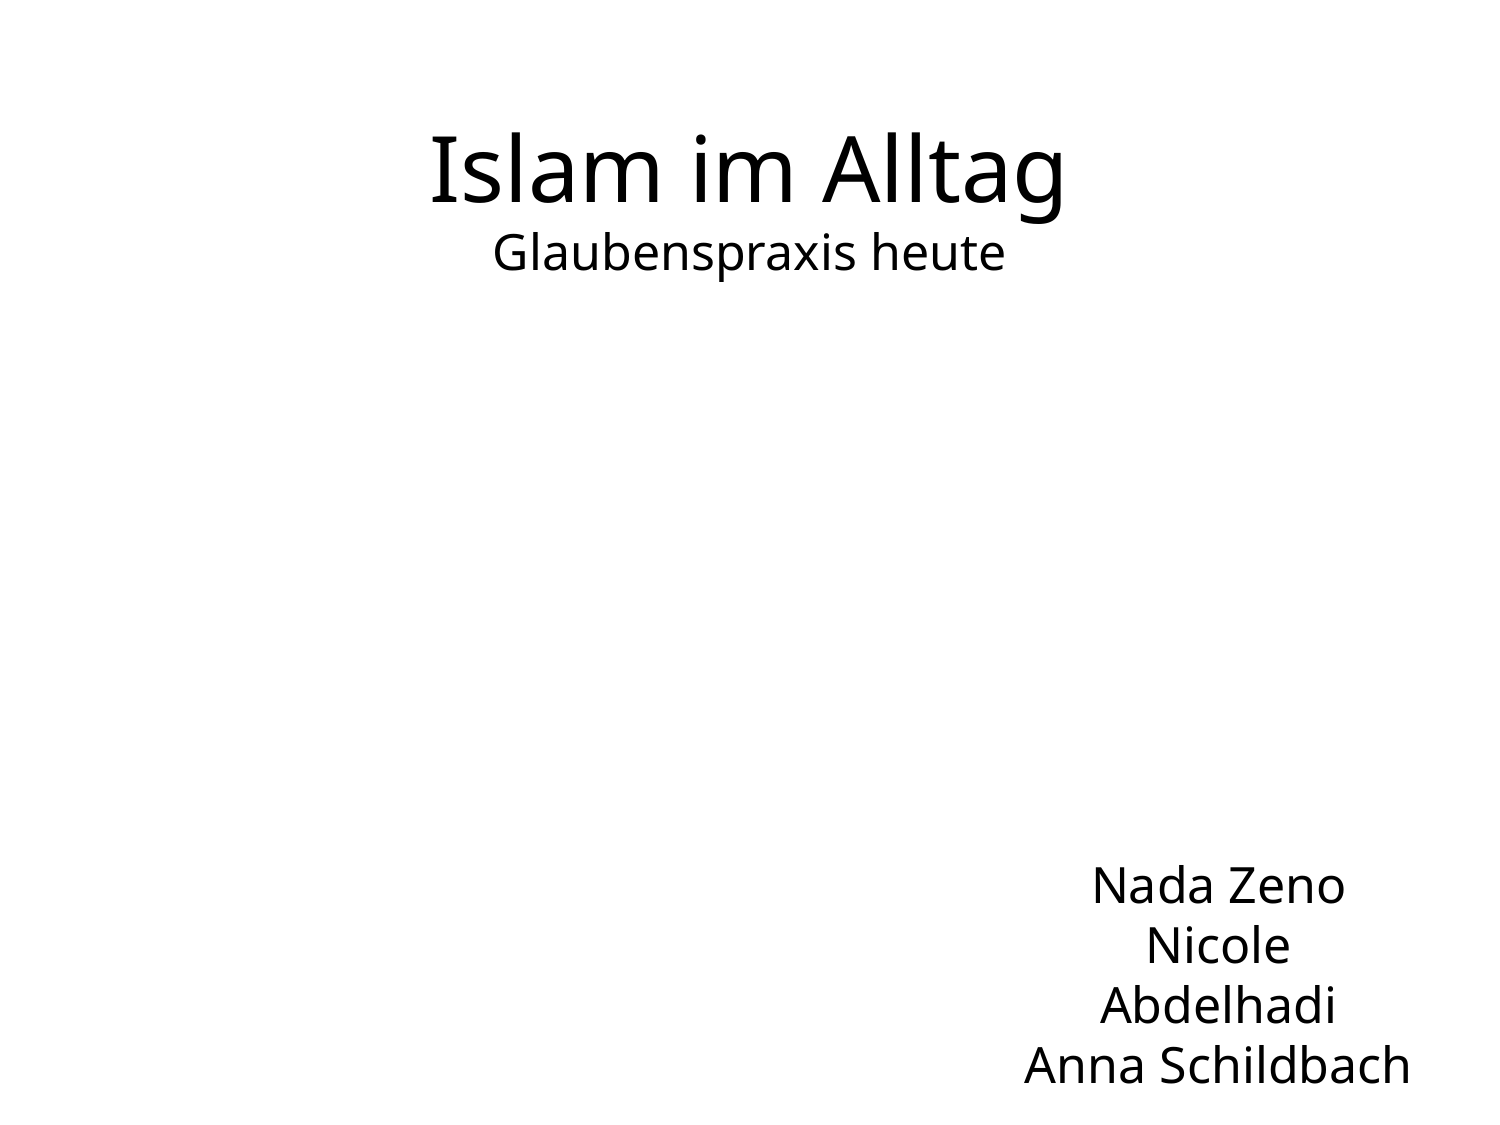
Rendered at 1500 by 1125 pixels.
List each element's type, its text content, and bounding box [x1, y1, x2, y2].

title Islam im Alltag Glaubenspraxis heute [75, 103, 1425, 291]
text_box Nada Zeno Nicole Abdelhadi Anna Schildbach [1009, 845, 1428, 1101]
